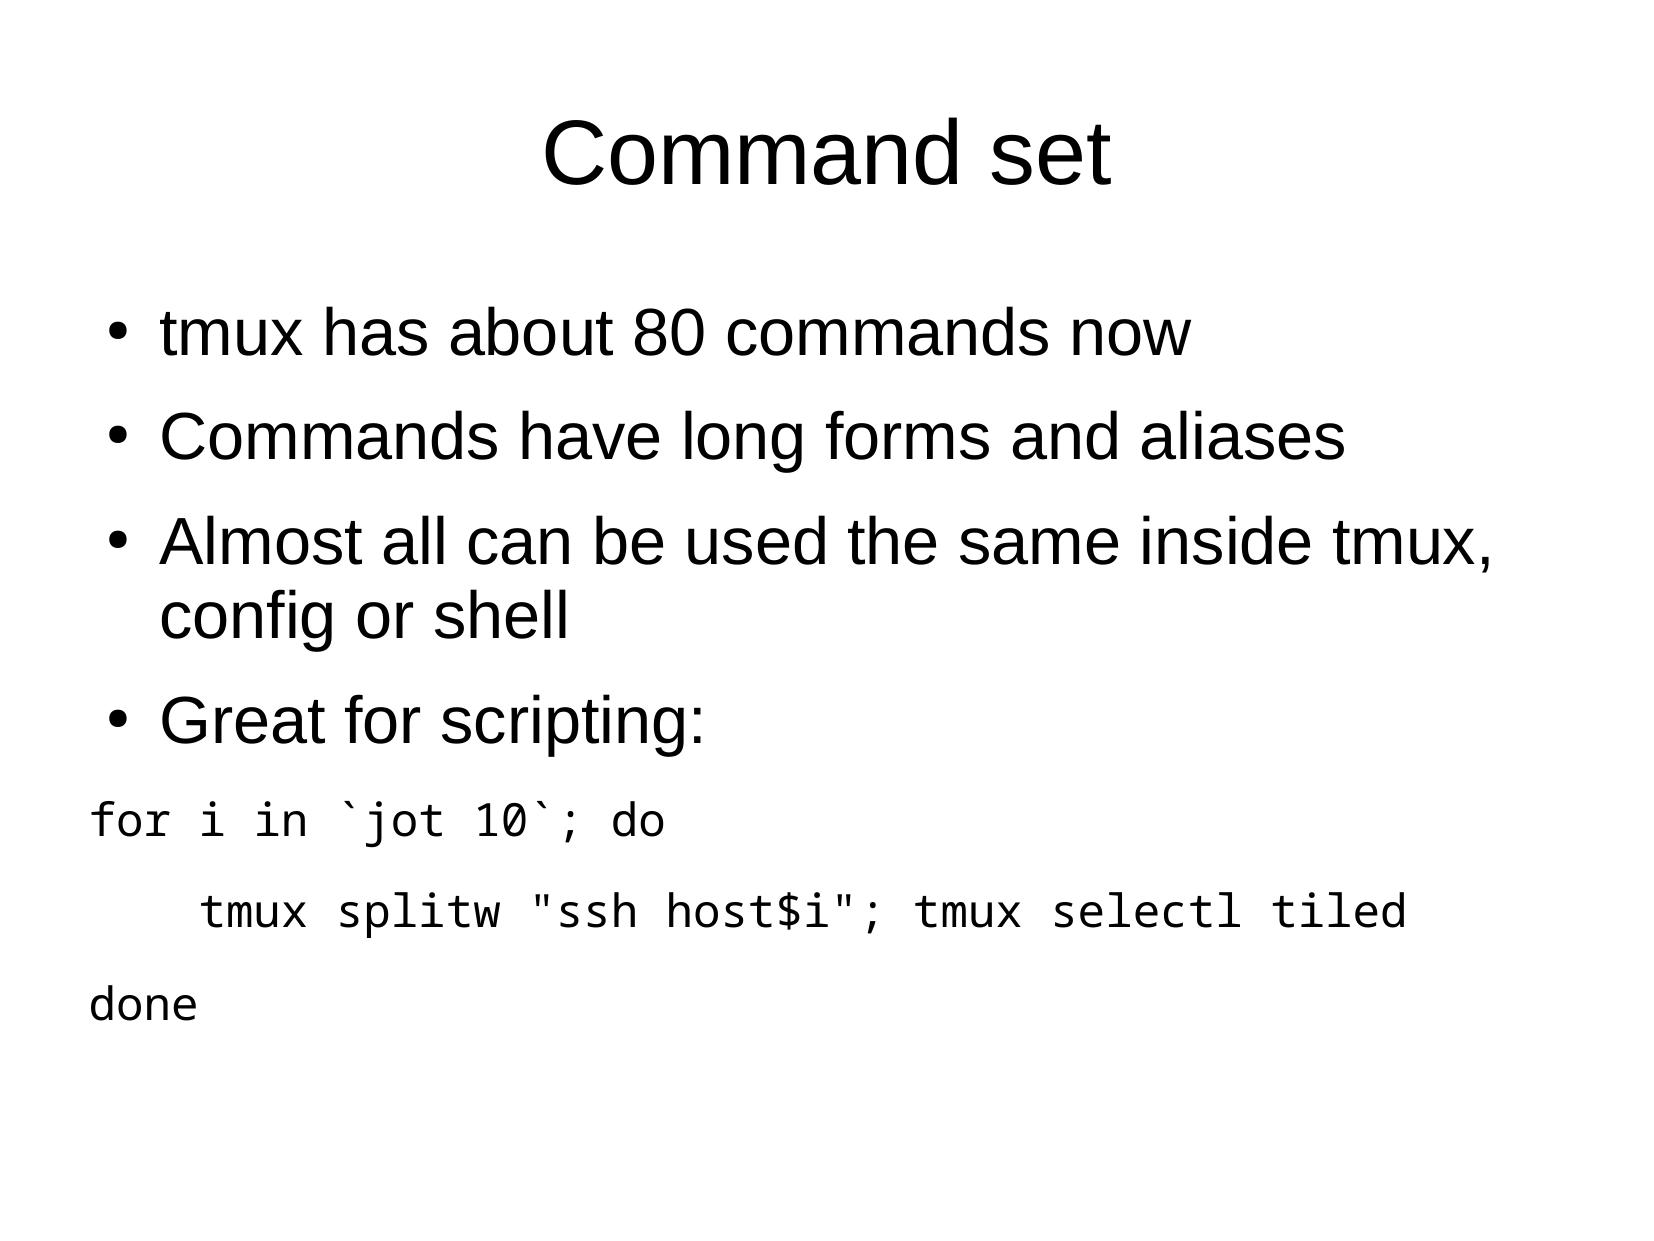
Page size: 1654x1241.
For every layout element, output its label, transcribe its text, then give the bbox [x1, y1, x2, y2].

list tmux has about 80 commands now Commands have long forms and aliases Almost all can be used the same inside tmux, config or shell Great for scripting: for i in `jot 10`; do tmux splitw "ssh host$i"; tmux selectl tiled done [88, 295, 1577, 1114]
title Command set [82, 49, 1571, 257]
